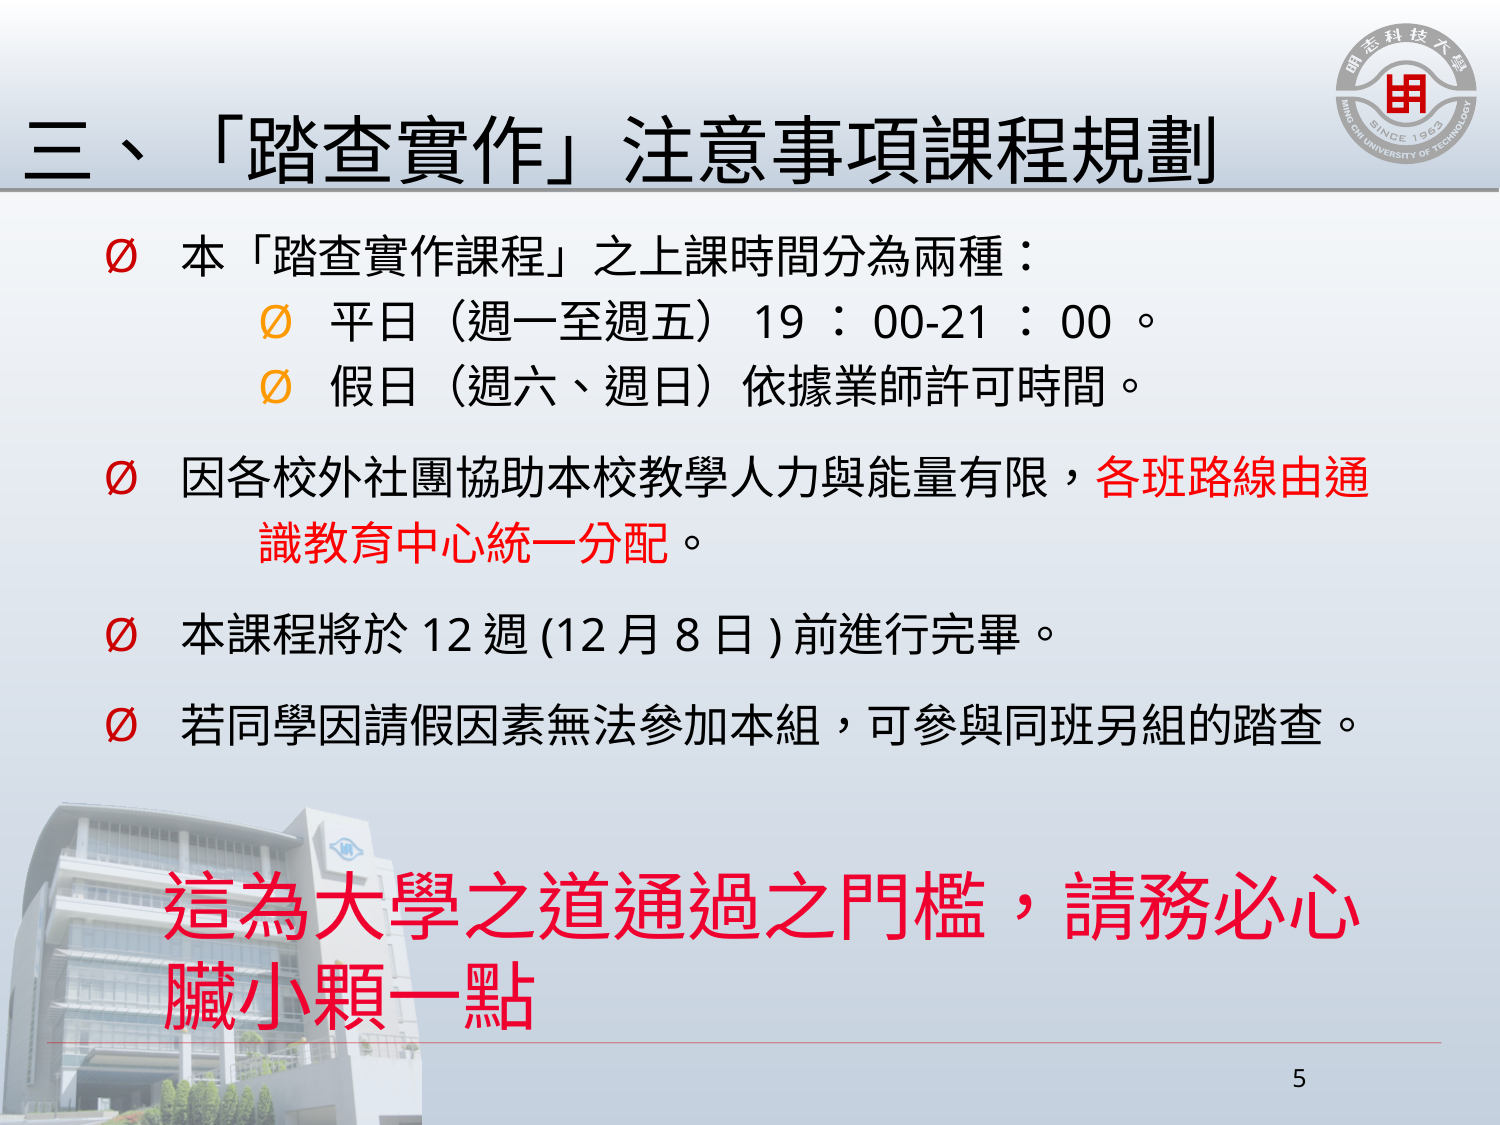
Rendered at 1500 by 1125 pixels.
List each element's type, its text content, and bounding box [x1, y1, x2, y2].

text_box 三、「踏查實作」注意事項課程規劃 [5, 54, 1500, 243]
text_box [1277, 1054, 1401, 1103]
list 本「踏查實作課程」之上課時間分為兩種： 平日（週一至週五）19：00-21：00。 假日（週六、週日）依據業師許可時間。 因各校外社團協助本校教學人力與能量有限，各班路線由通識教育中心統一分配。 本課程將於12週(12月8日)前進行完畢。 若同學因請假因素無法參加本組，可參與同班另組的踏查。 [88, 243, 1400, 1071]
text_box 這為大學之道通過之門檻，請務必心臟小顆一點 [148, 852, 1447, 1047]
